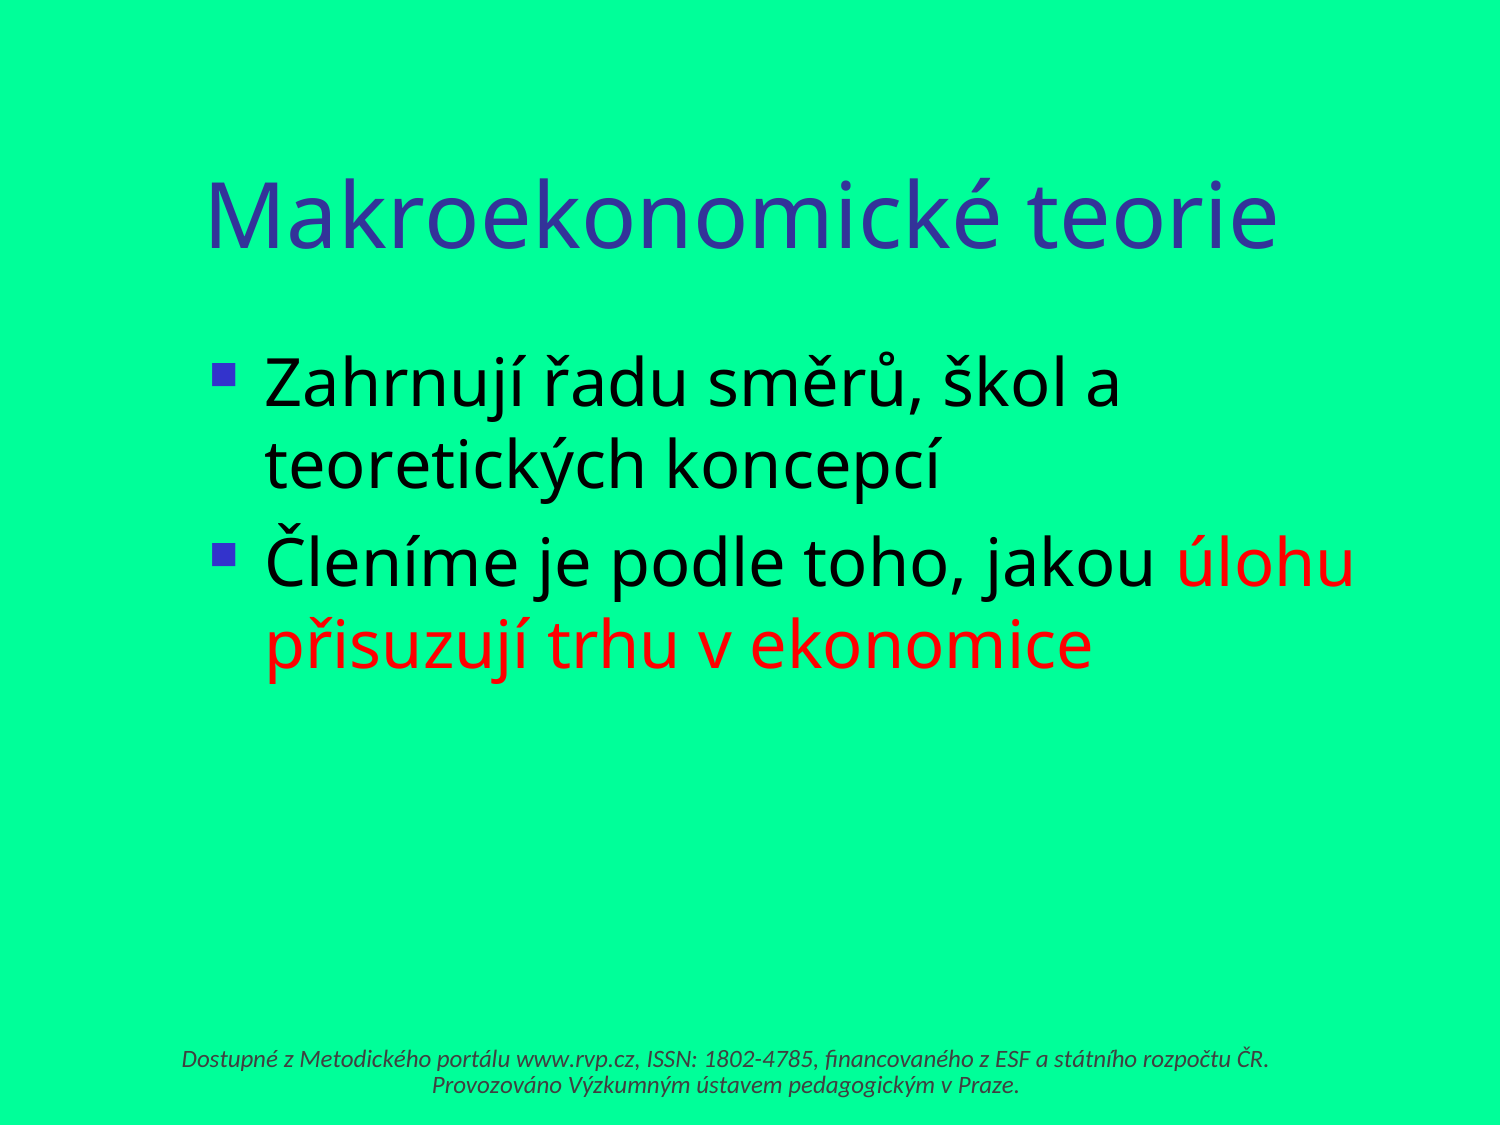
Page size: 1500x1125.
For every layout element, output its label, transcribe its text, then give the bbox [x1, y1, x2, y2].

list Zahrnují řadu směrů, škol a teoretických koncepcí Členíme je podle toho, jakou úlohu přisuzují trhu v ekonomice [193, 331, 1469, 1032]
title Makroekonomické teorie [188, 35, 1467, 276]
text_box Dostupné z Metodického portálu www.rvp.cz, ISSN: 1802-4785, financovaného z ESF a státního rozpočtu ČR. Provozováno Výzkumným ústavem pedagogickým v Praze. [105, 1042, 1348, 1103]
